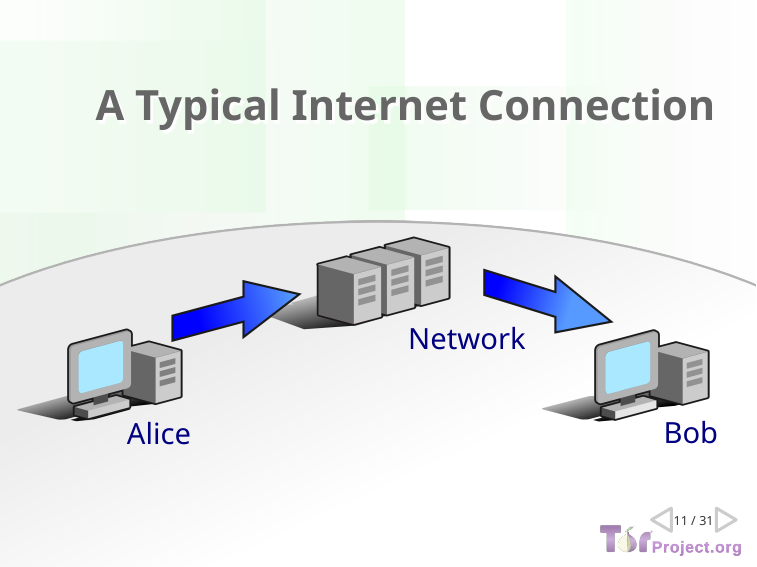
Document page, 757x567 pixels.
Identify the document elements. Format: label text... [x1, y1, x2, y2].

text_box <number> / 31 [618, 504, 756, 555]
text_box A Typical Internet Connection [80, 61, 709, 147]
text_box Bob [634, 404, 748, 455]
text_box [716, 508, 737, 532]
text_box Network [382, 310, 551, 361]
picture [0, 0, 757, 567]
text_box [651, 508, 672, 532]
text_box Alice [102, 405, 216, 456]
